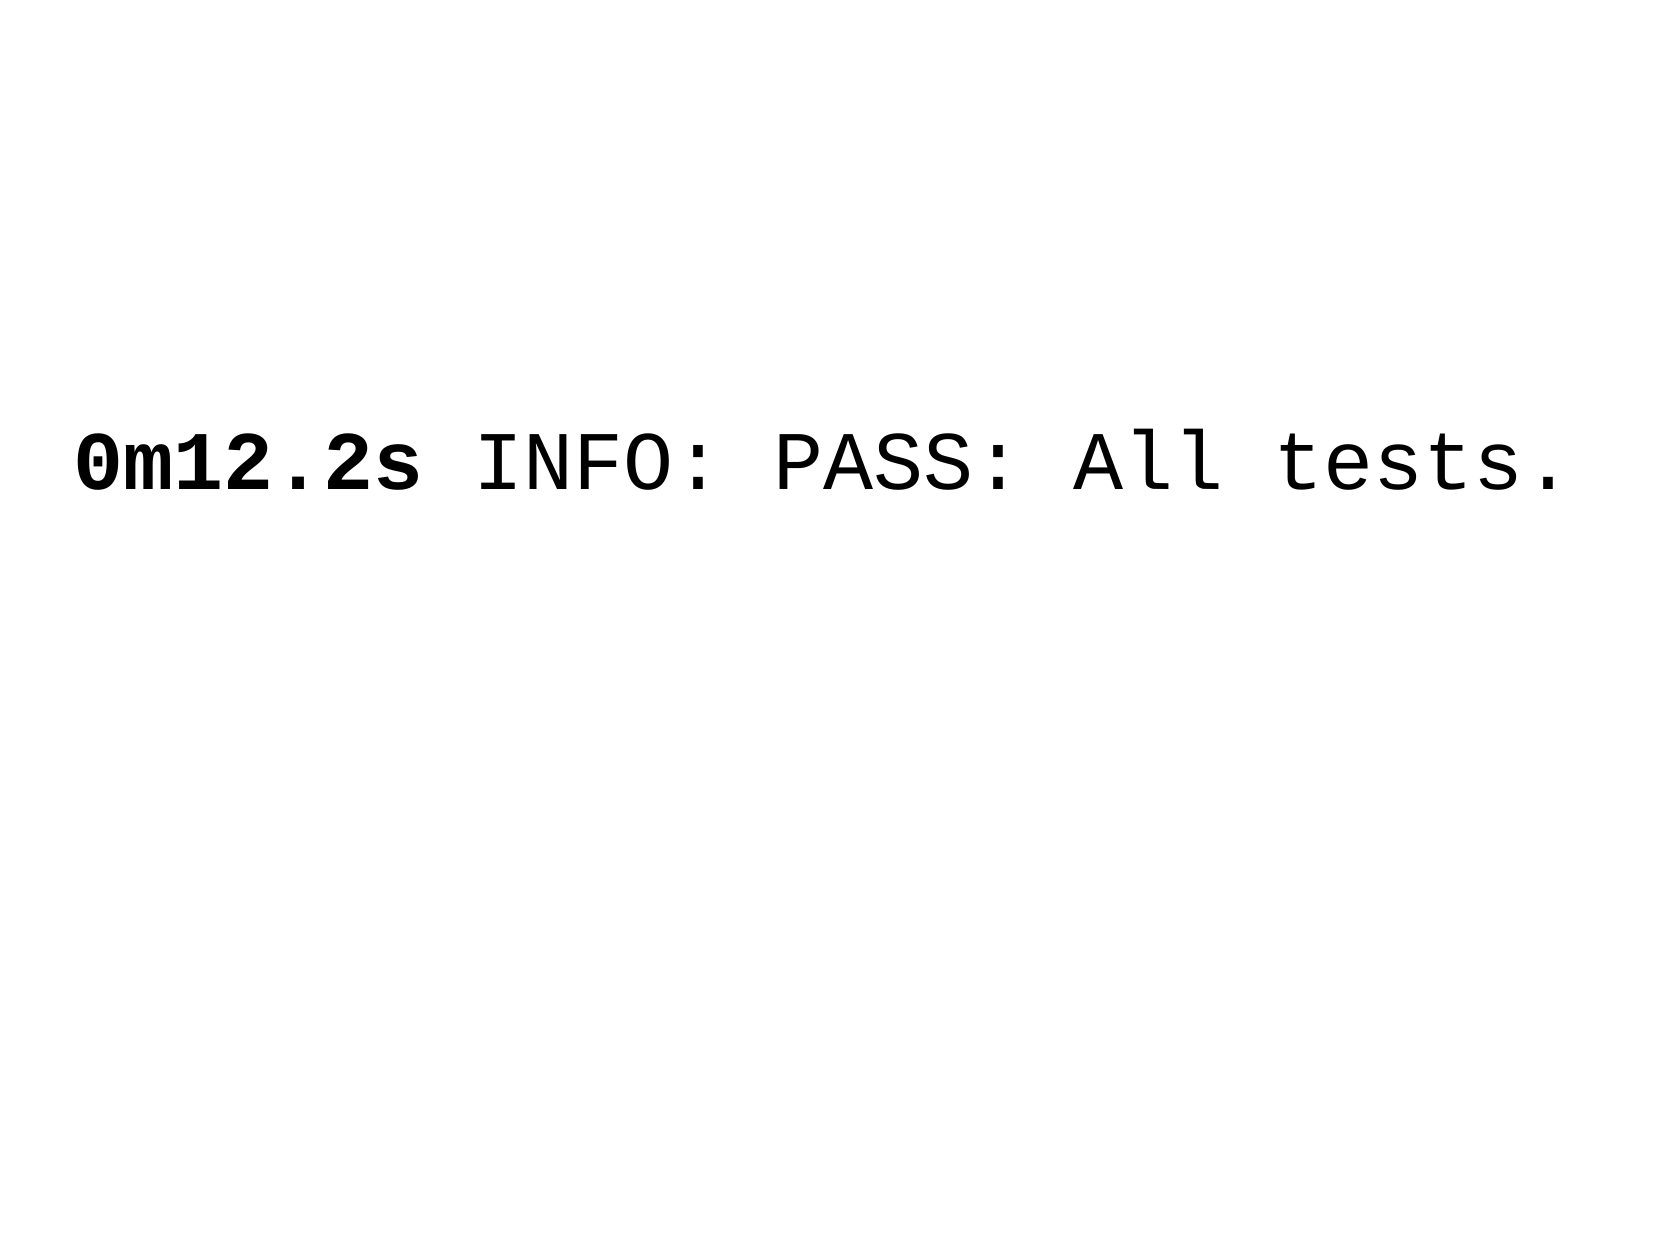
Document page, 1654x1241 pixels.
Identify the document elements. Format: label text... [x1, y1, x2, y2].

text_box 0m12.2s INFO: PASS: All tests. [59, 413, 1589, 523]
